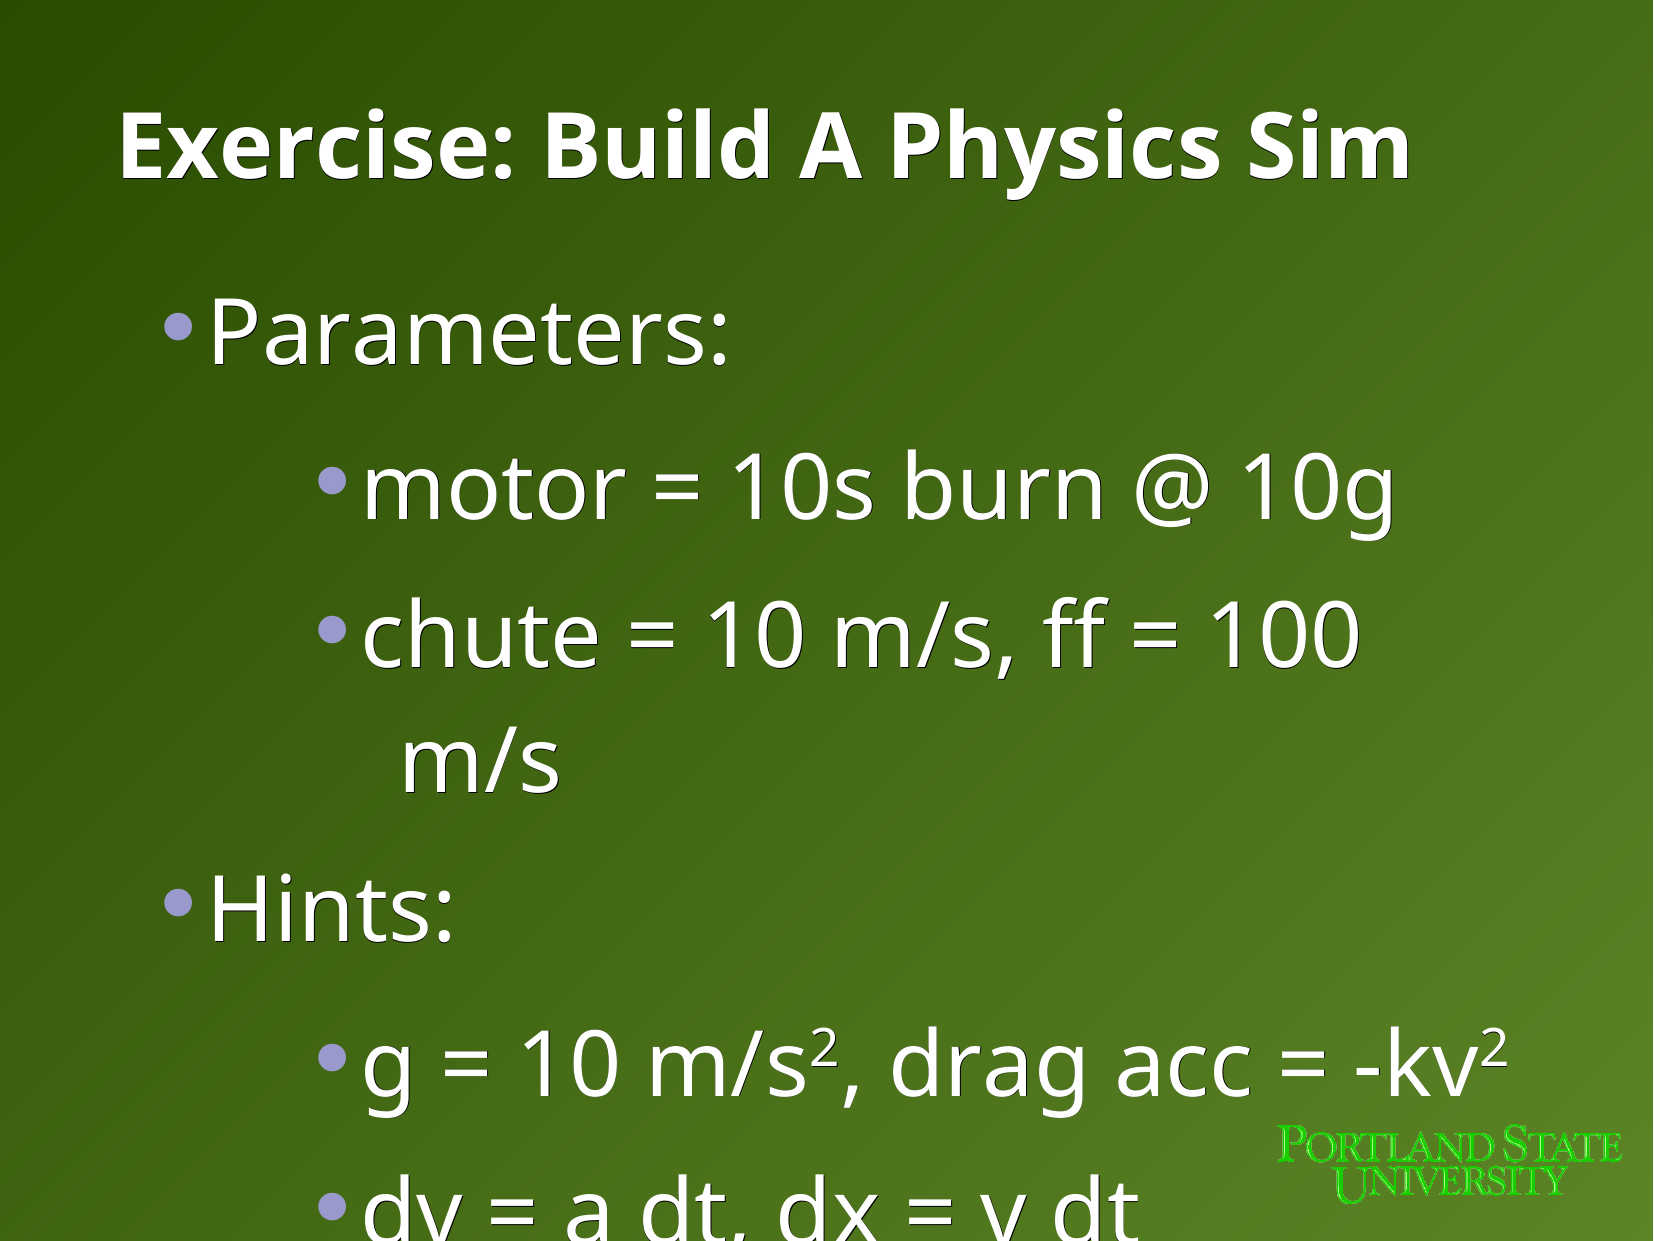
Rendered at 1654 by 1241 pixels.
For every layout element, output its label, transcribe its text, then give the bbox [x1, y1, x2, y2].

title Exercise: Build A Physics Sim [115, 86, 1527, 200]
picture [1277, 1124, 1622, 1204]
list Parameters: motor = 10s burn @ 10g chute = 10 m/s, ff = 100 m/s Hints: g = 10 m/s2, drag acc = -kv2 dv = a dt, dx = v dt [115, 266, 1527, 1052]
